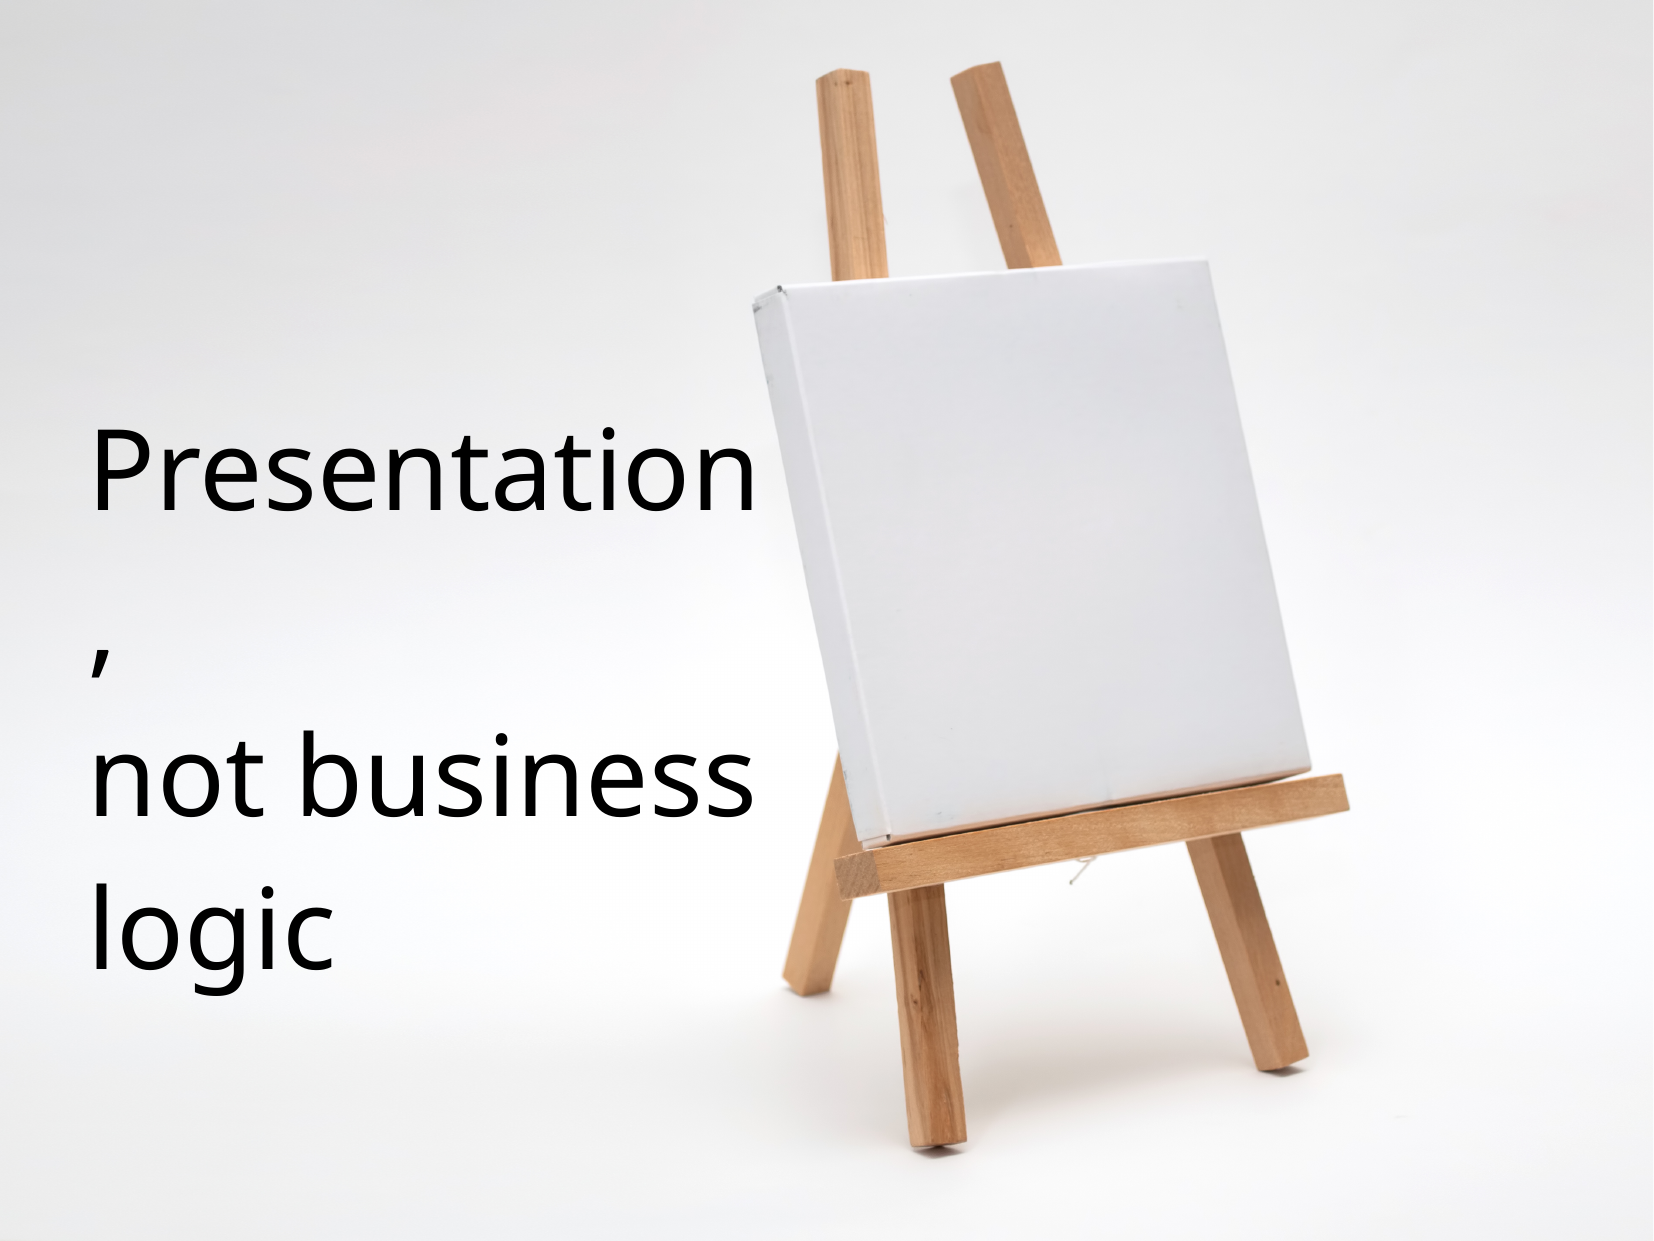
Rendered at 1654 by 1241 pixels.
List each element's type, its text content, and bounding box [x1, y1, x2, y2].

text_box Presentation, not business logic [72, 382, 805, 841]
picture [0, 0, 1654, 1241]
